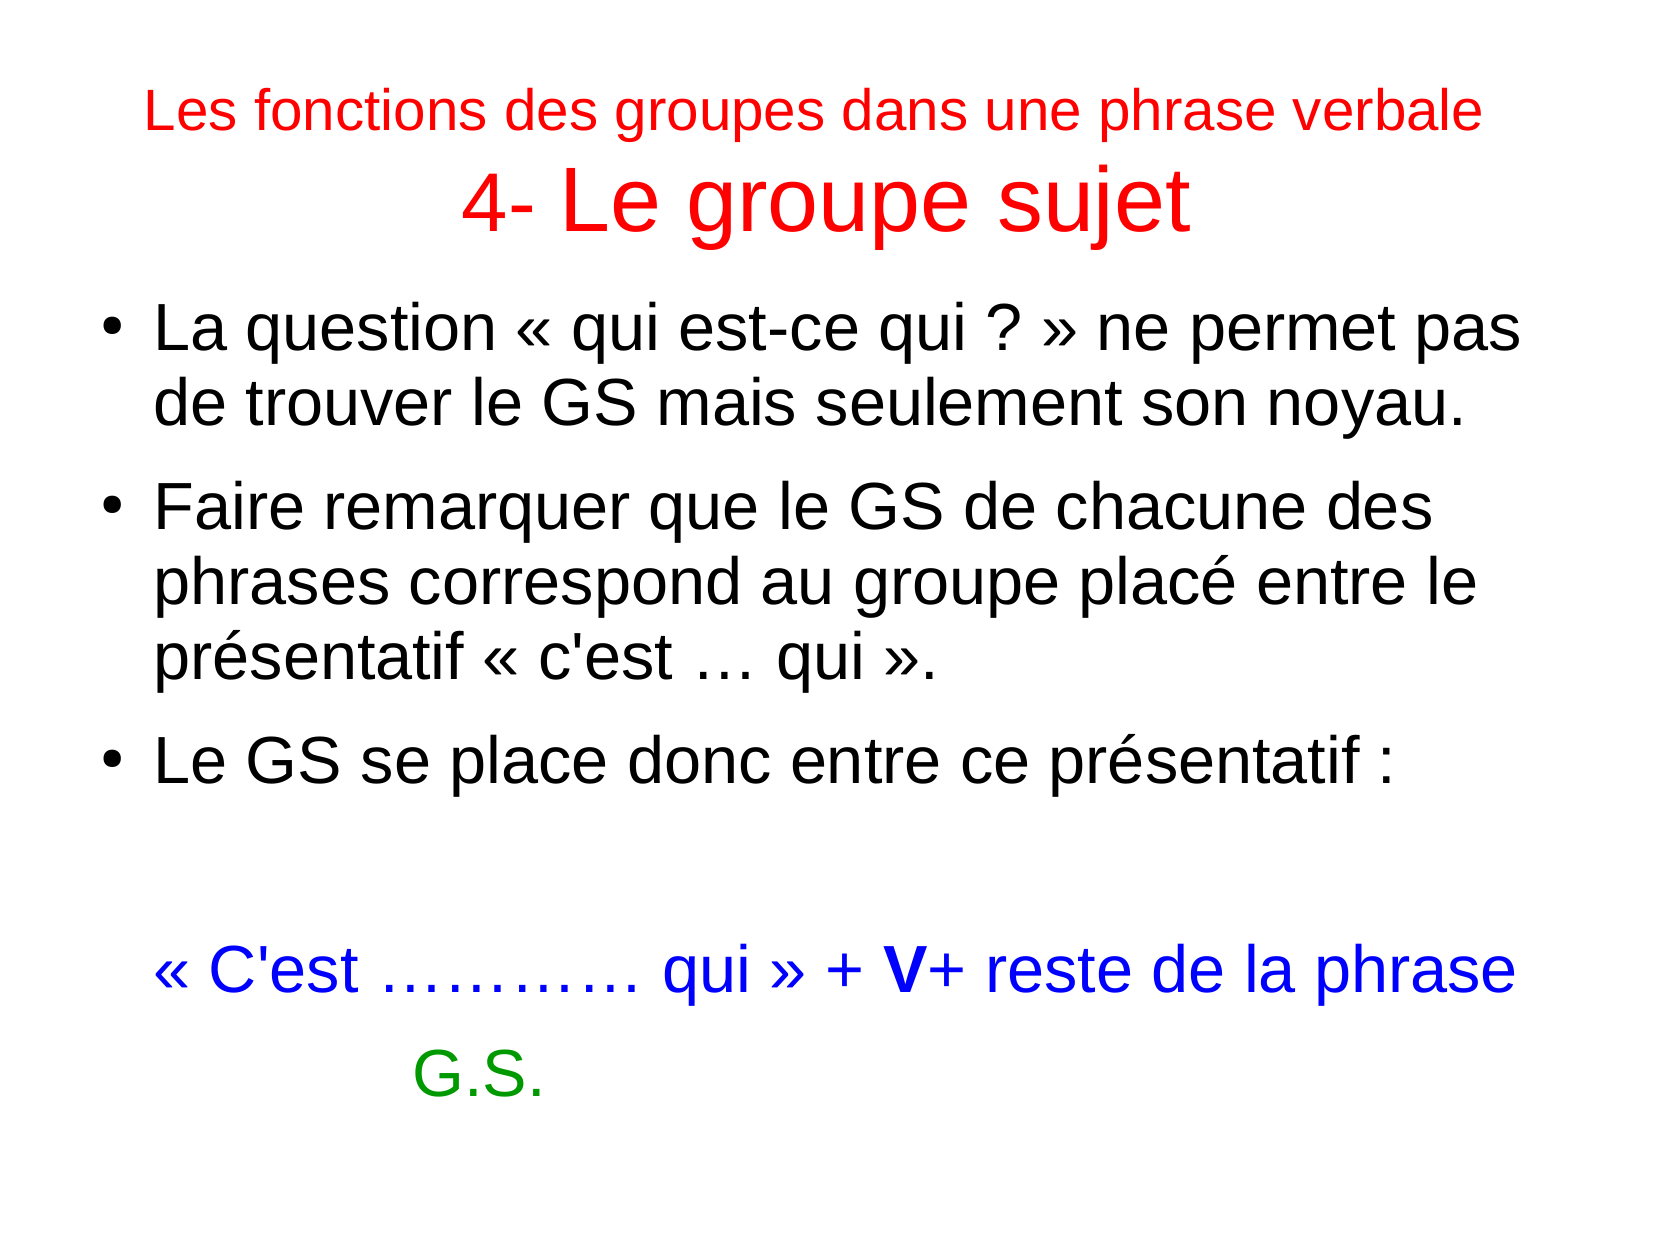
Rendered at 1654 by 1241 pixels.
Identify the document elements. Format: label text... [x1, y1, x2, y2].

title Les fonctions des groupes dans une phrase verbale 4- Le groupe sujet [82, 49, 1571, 257]
list La question « qui est-ce qui ? » ne permet pas de trouver le GS mais seulement son noyau. Faire remarquer que le GS de chacune des phrases correspond au groupe placé entre le présentatif « c'est … qui ». Le GS se place donc entre ce présentatif : « C'est ………… qui » + V+ reste de la phrase G.S. [82, 290, 1571, 1134]
